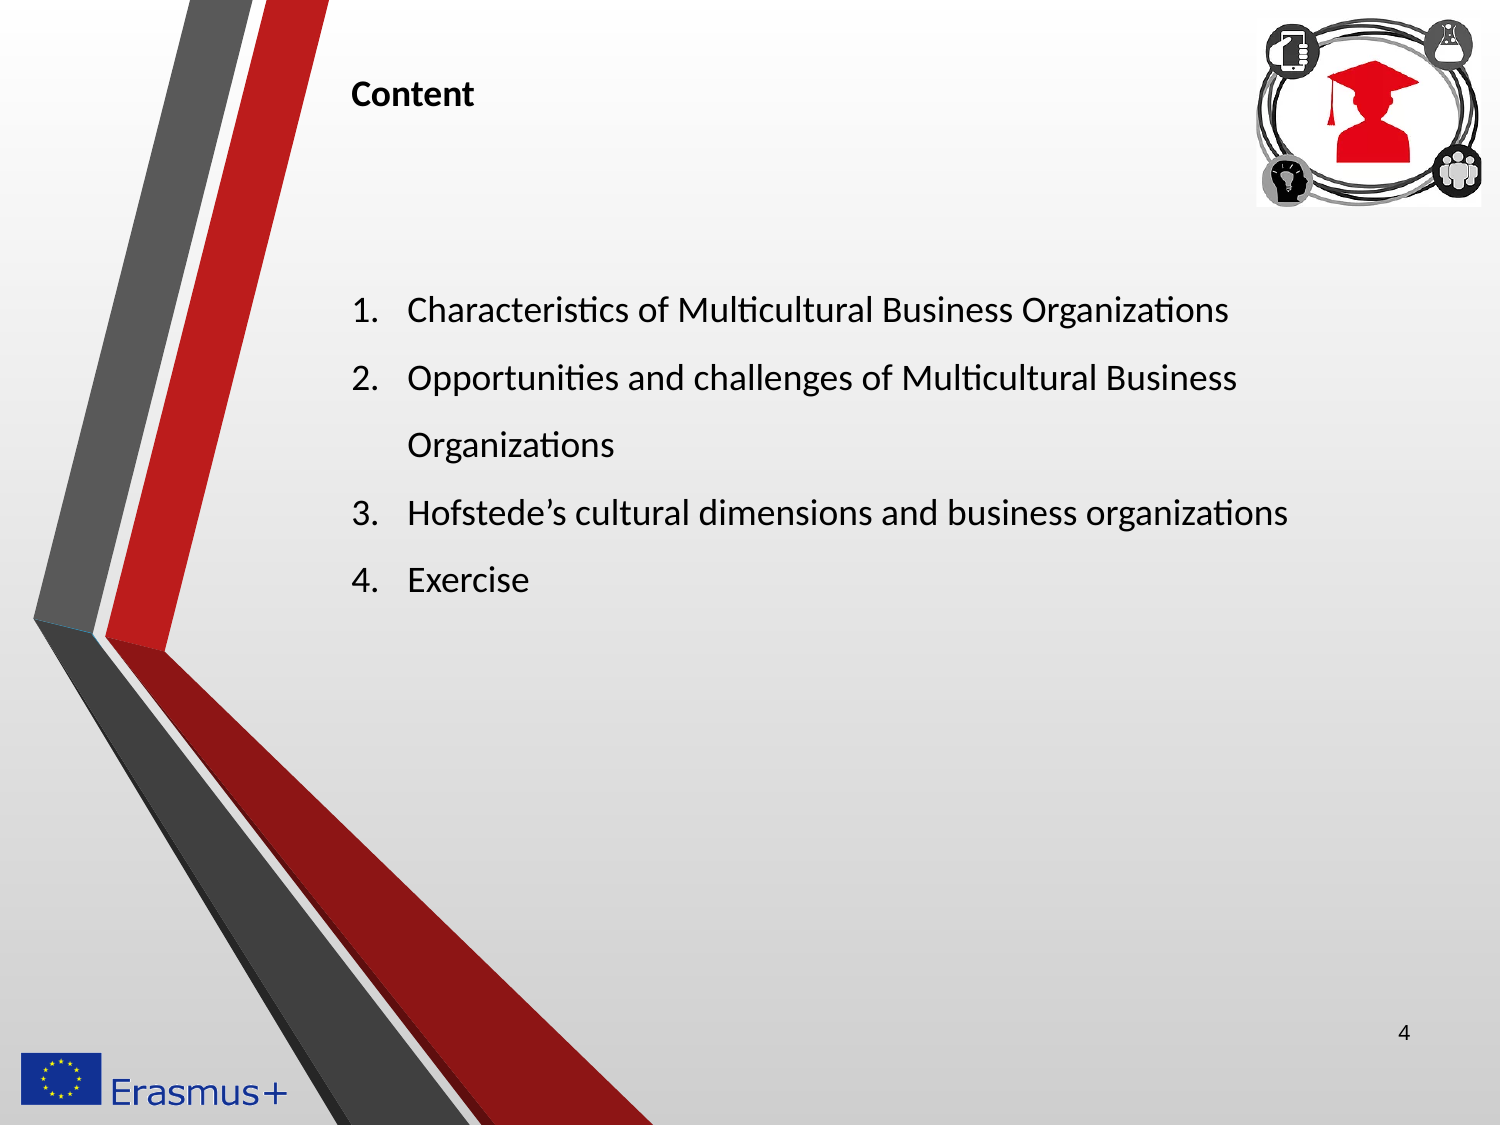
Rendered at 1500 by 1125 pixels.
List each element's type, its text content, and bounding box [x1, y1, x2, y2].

picture [1256, 18, 1482, 207]
text_box Characteristics of Multicultural Business Organizations Opportunities and challenges of Multicultural Business Organizations Hofstede’s cultural dimensions and business organizations Exercise [336, 255, 1388, 608]
slide_number <numer> [1357, 1003, 1425, 1064]
text_box Content [336, 61, 975, 122]
picture [5, 1037, 302, 1120]
chart [1257, 19, 1483, 209]
